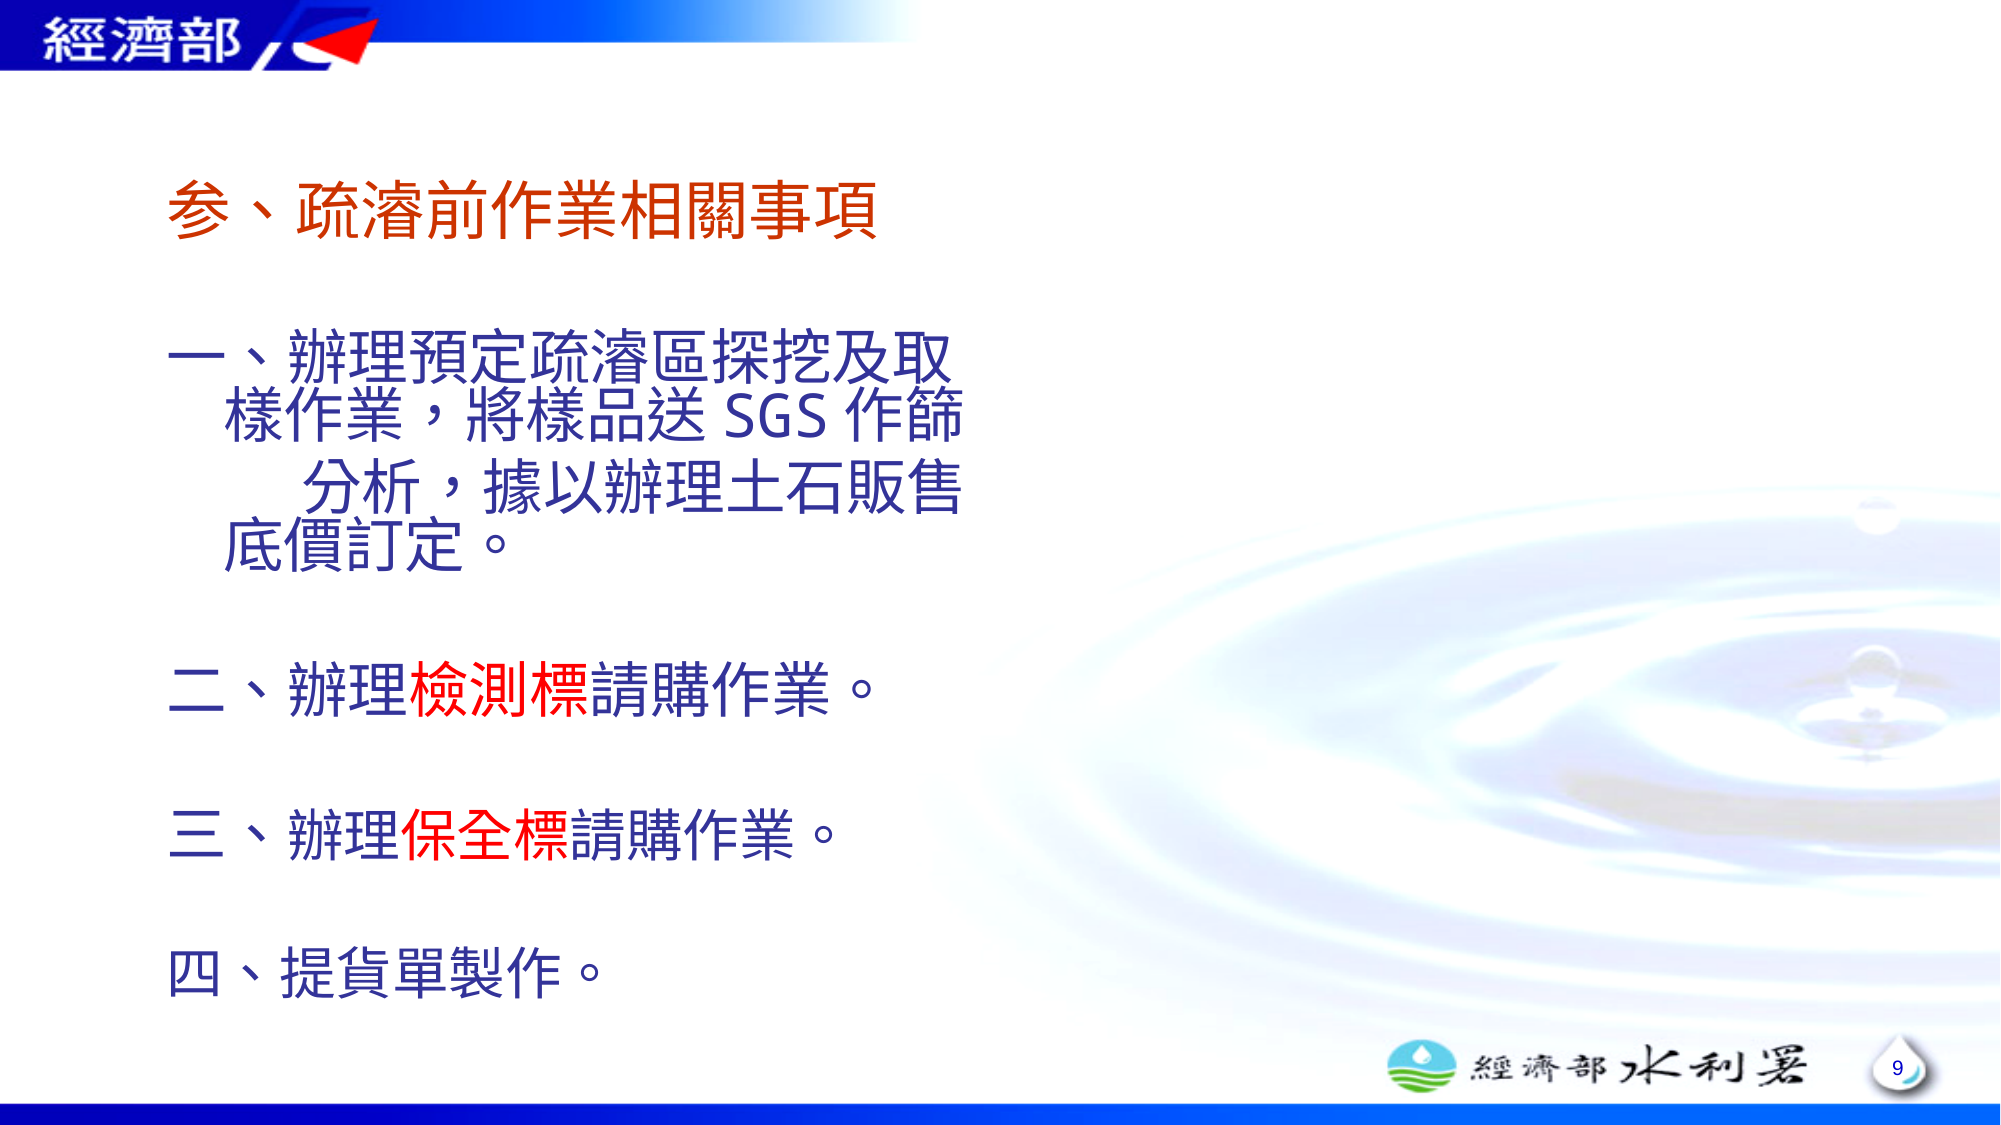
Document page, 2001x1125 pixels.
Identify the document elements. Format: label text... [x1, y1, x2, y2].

list 参、疏濬前作業相關事項 一、辦理預定疏濬區探挖及取樣作業，將樣品送SGS作篩 分析，據以辦理土石販售底價訂定。 二、辦理檢測標請購作業。 三、辦理保全標請購作業。 四、提貨單製作。 [146, 101, 1724, 999]
